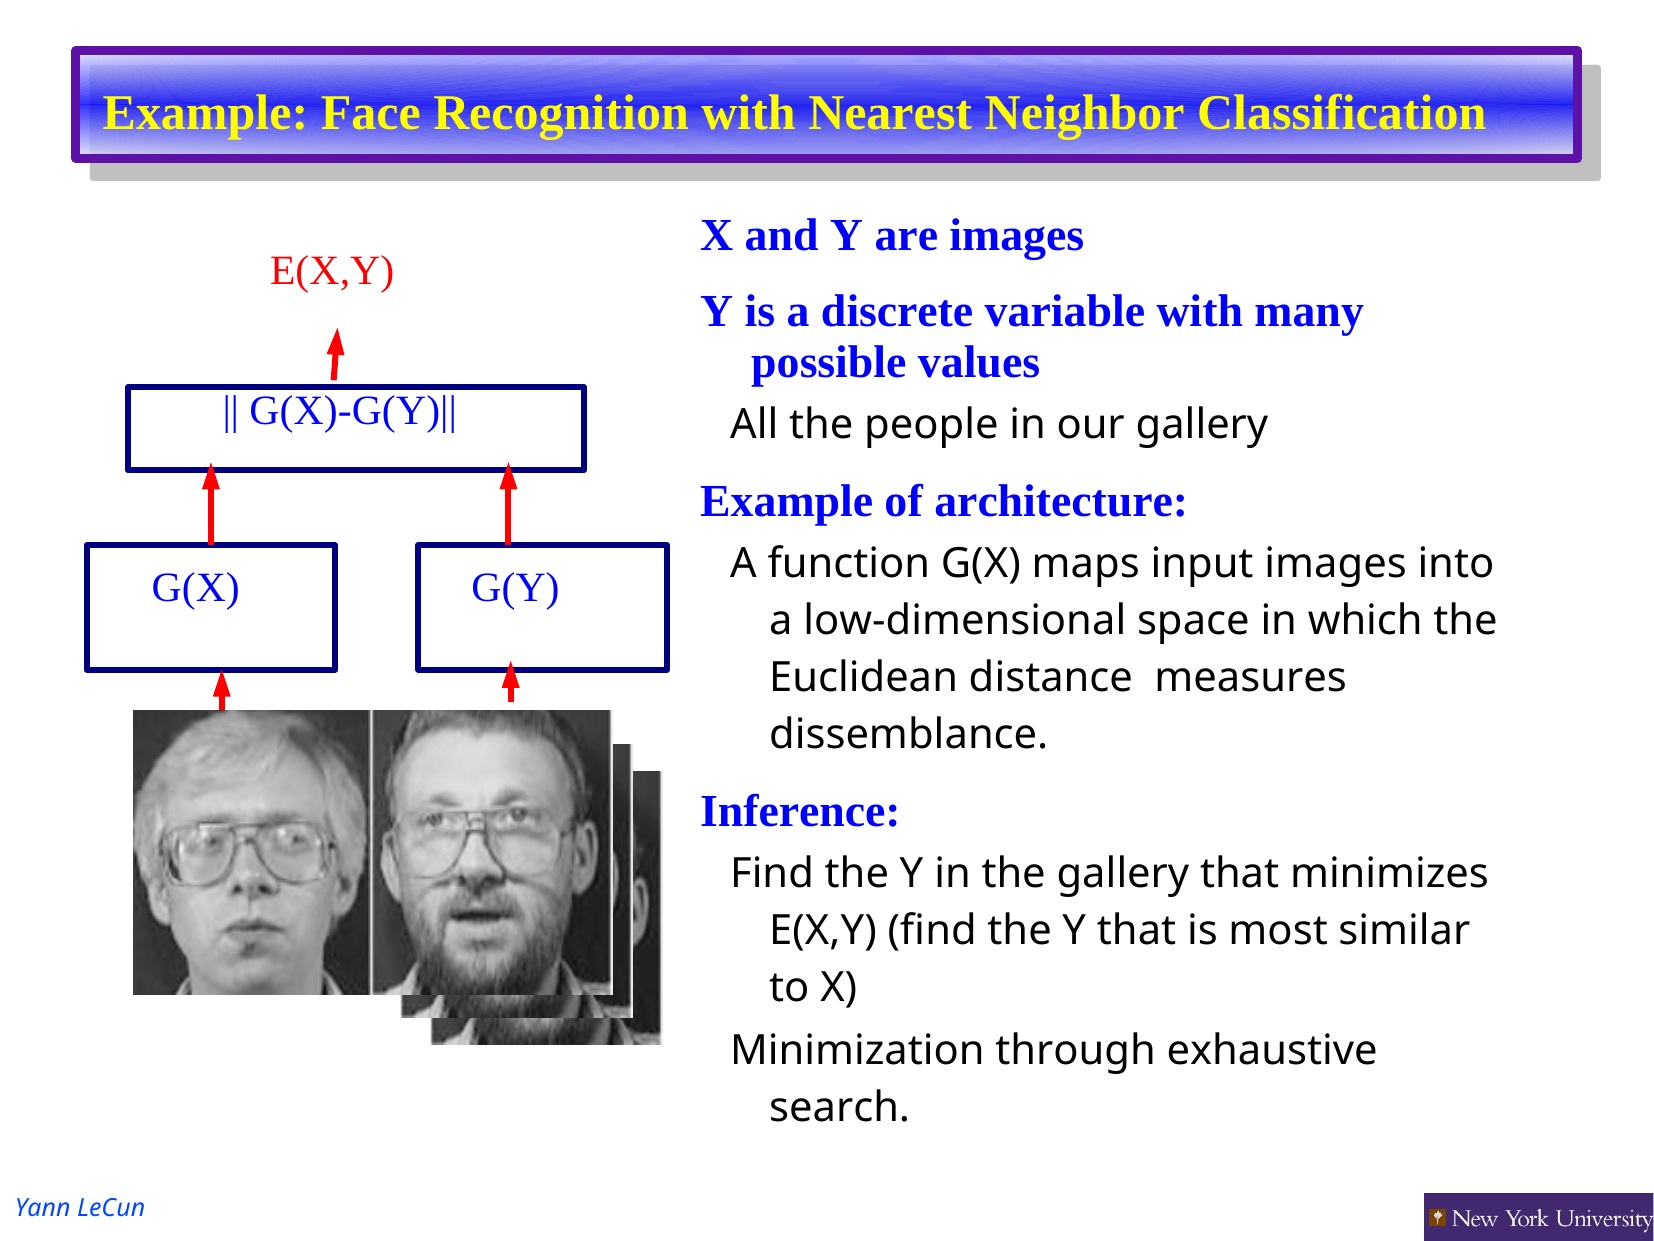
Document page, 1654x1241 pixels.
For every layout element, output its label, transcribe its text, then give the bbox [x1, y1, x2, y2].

text_box G(X) [151, 564, 323, 635]
title Example: Face Recognition with Nearest Neighbor Classification [75, 50, 1578, 159]
picture [1424, 1193, 1654, 1241]
picture [133, 710, 663, 1045]
text_box || G(X)-G(Y)|| [222, 387, 526, 458]
text_box E(X,Y) [270, 246, 535, 318]
list X and Y are images Y is a discrete variable with many possible values All the people in our gallery Example of architecture: A function G(X) maps input images into a low-dimensional space in which the Euclidean distance measures dissemblance. Inference: Find the Y in the gallery that minimizes E(X,Y) (find the Y that is most similar to X) Minimization through exhaustive search. [700, 210, 1506, 1152]
text_box G(Y) [471, 564, 643, 635]
